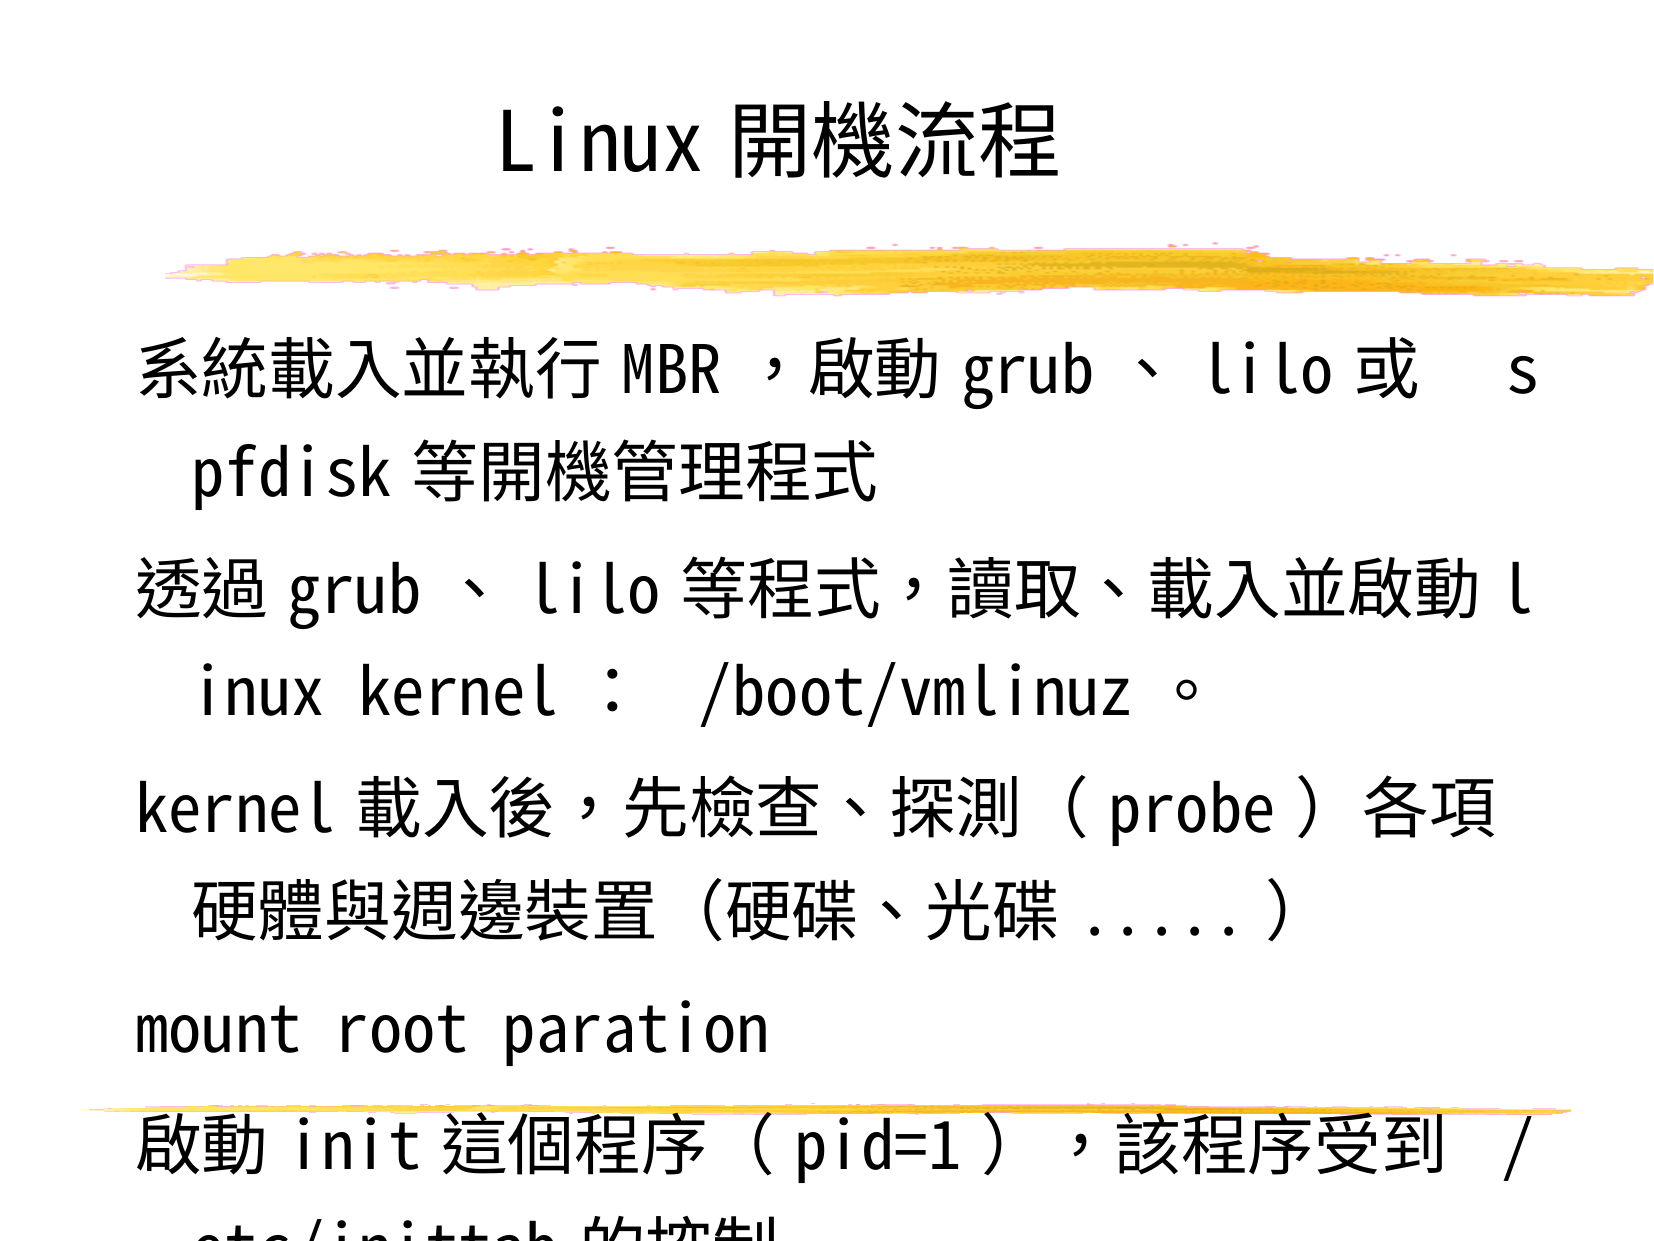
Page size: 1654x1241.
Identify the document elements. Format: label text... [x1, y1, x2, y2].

title Linux開機流程 [76, 28, 1482, 236]
picture [165, 237, 1654, 308]
list 系統載入並執行MBR，啟動grub、lilo或 spfdisk等開機管理程式 透過grub、lilo等程式，讀取、載入並啟動linux kernel： /boot/vmlinuz。 kernel載入後，先檢查、探測（probe）各項硬體與週邊裝置（硬碟、光碟.....） mount root paration 啟動init這個程序（pid=1），該程序受到 /etc/inittab的控制 [135, 310, 1541, 1109]
picture [82, 1102, 1571, 1117]
